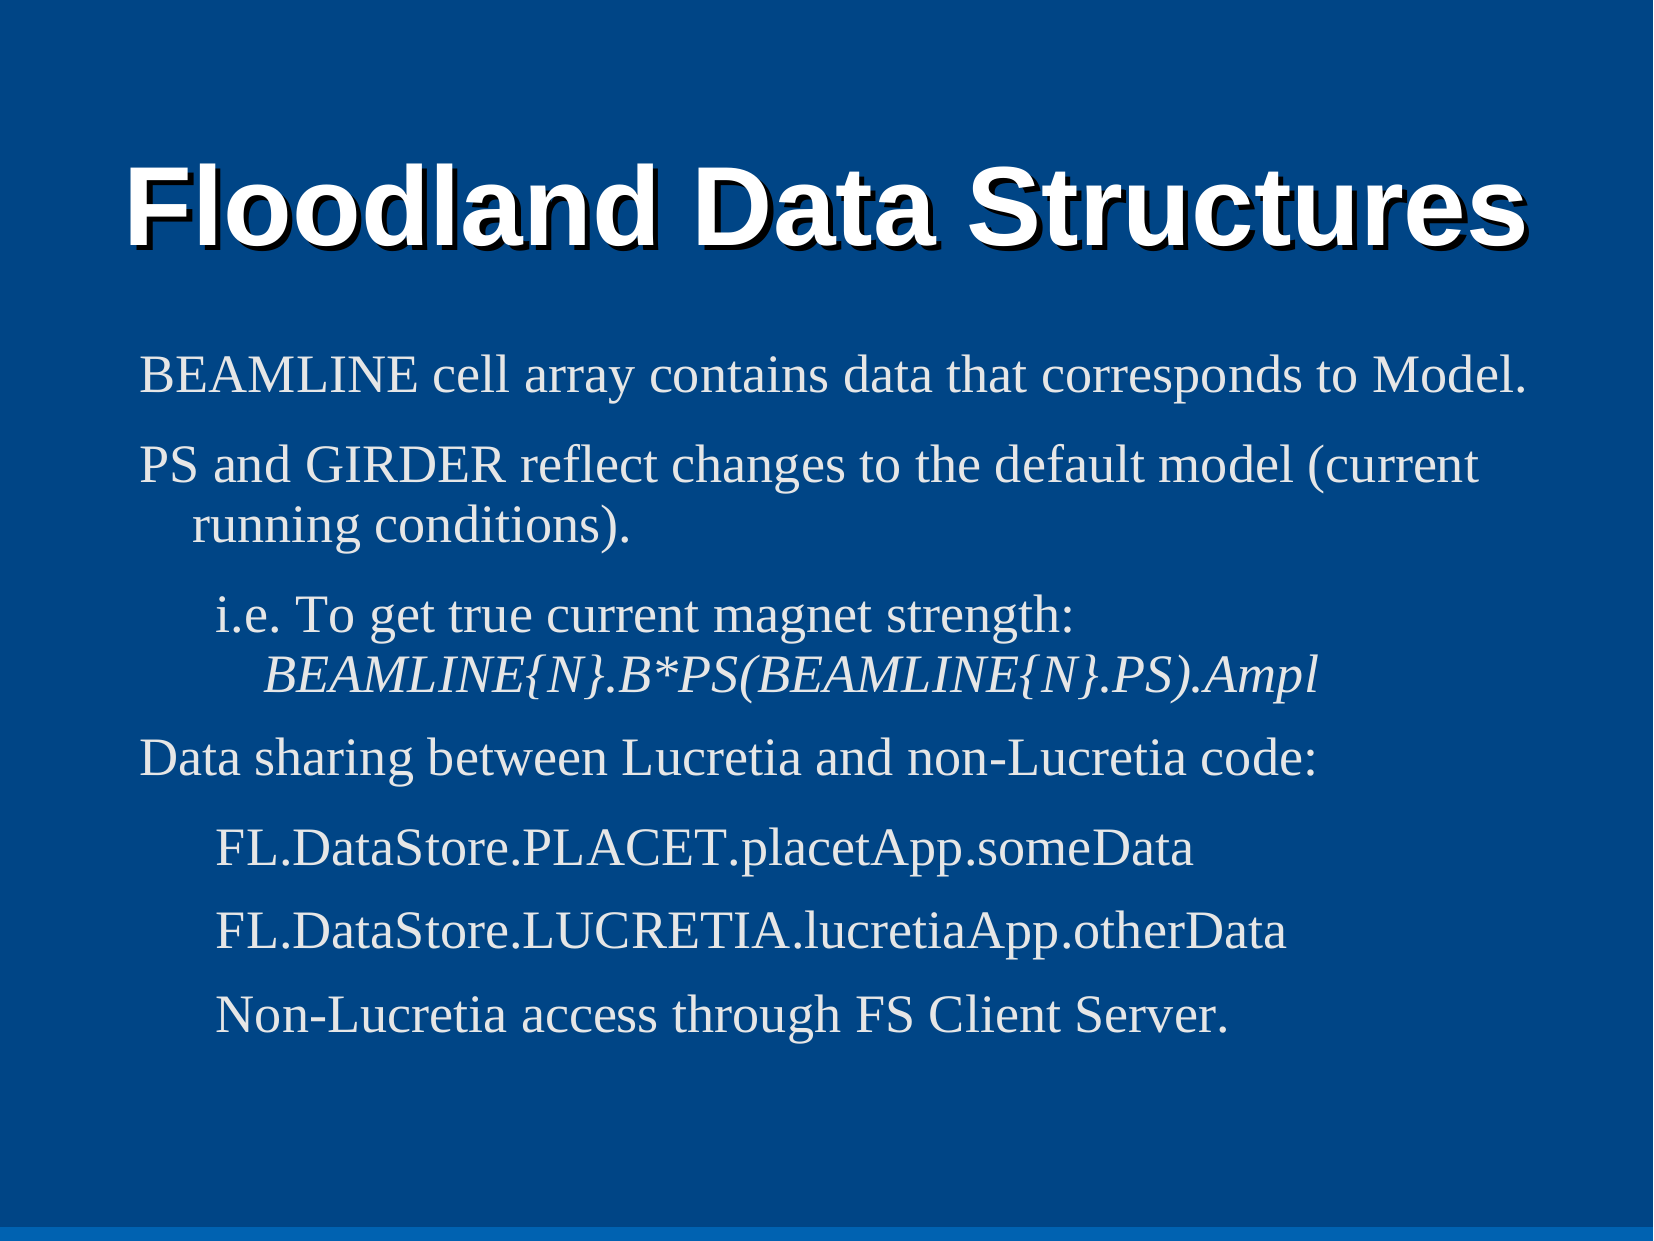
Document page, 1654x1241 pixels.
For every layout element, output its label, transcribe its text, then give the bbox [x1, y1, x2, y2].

list BEAMLINE cell array contains data that corresponds to Model. PS and GIRDER reflect changes to the default model (current running conditions). i.e. To get true current magnet strength: BEAMLINE{N}.B*PS(BEAMLINE{N}.PS).Ampl Data sharing between Lucretia and non-Lucretia code: FL.DataStore.PLACET.placetApp.someData FL.DataStore.LUCRETIA.lucretiaApp.otherData Non-Lucretia access through FS Client Server. [121, 344, 1533, 1159]
title Floodland Data Structures [121, 102, 1533, 311]
